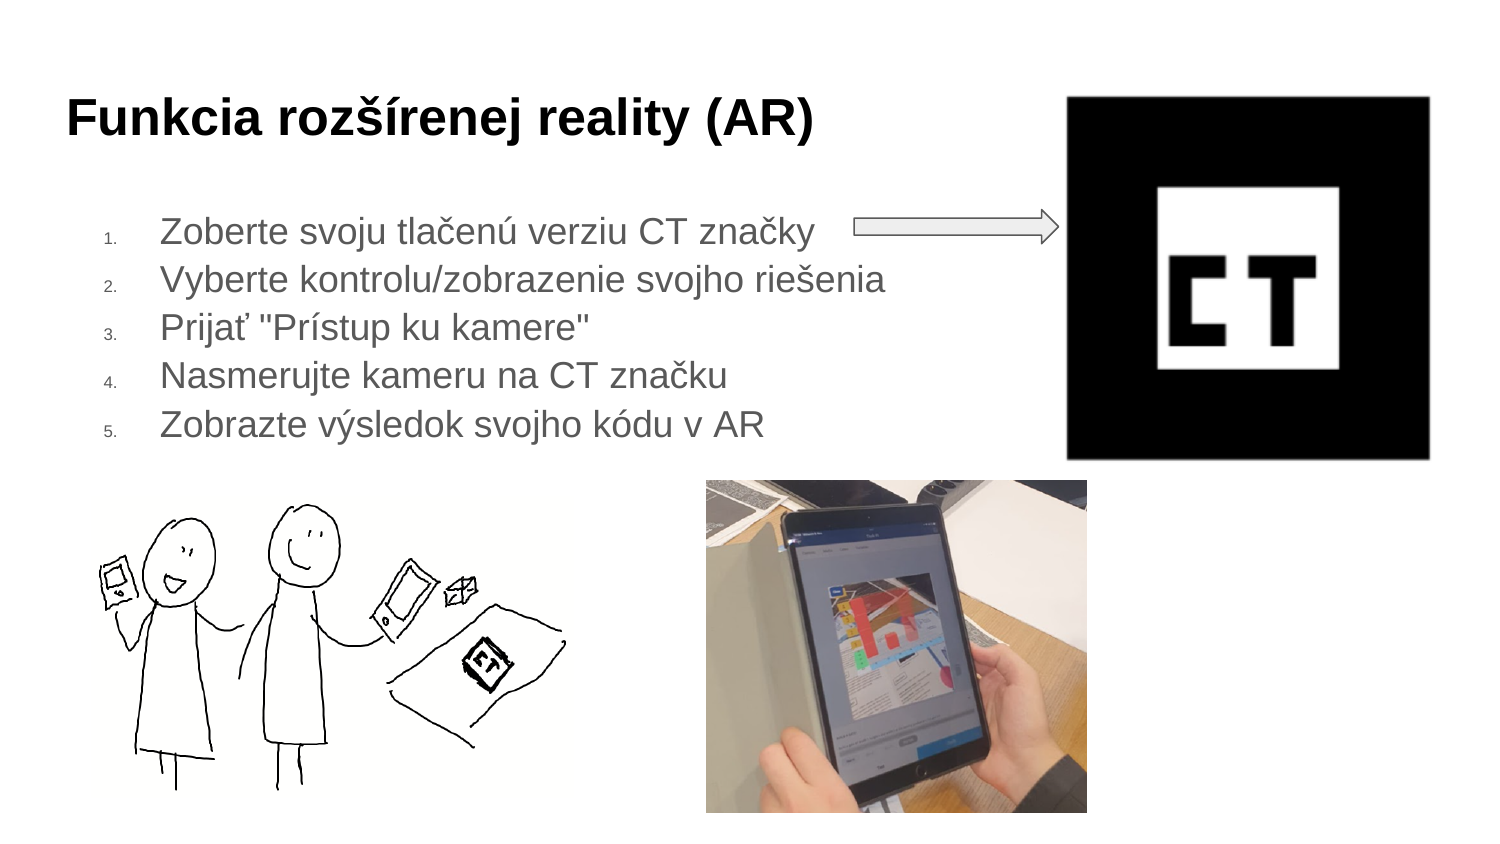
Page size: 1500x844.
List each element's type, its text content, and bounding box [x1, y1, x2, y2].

picture [91, 496, 574, 798]
list Zoberte svoju tlačenú verziu CT značky Vyberte kontrolu/zobrazenie svojho riešenia Prijať "Prístup ku kamere" Nasmerujte kameru na CT značku Zobrazte výsledok svojho kódu v AR [51, 189, 1449, 750]
picture [706, 480, 1087, 813]
text_box [854, 209, 1059, 244]
title Funkcia rozšírenej reality (AR) [51, 72, 1050, 167]
picture [1050, 72, 1449, 473]
